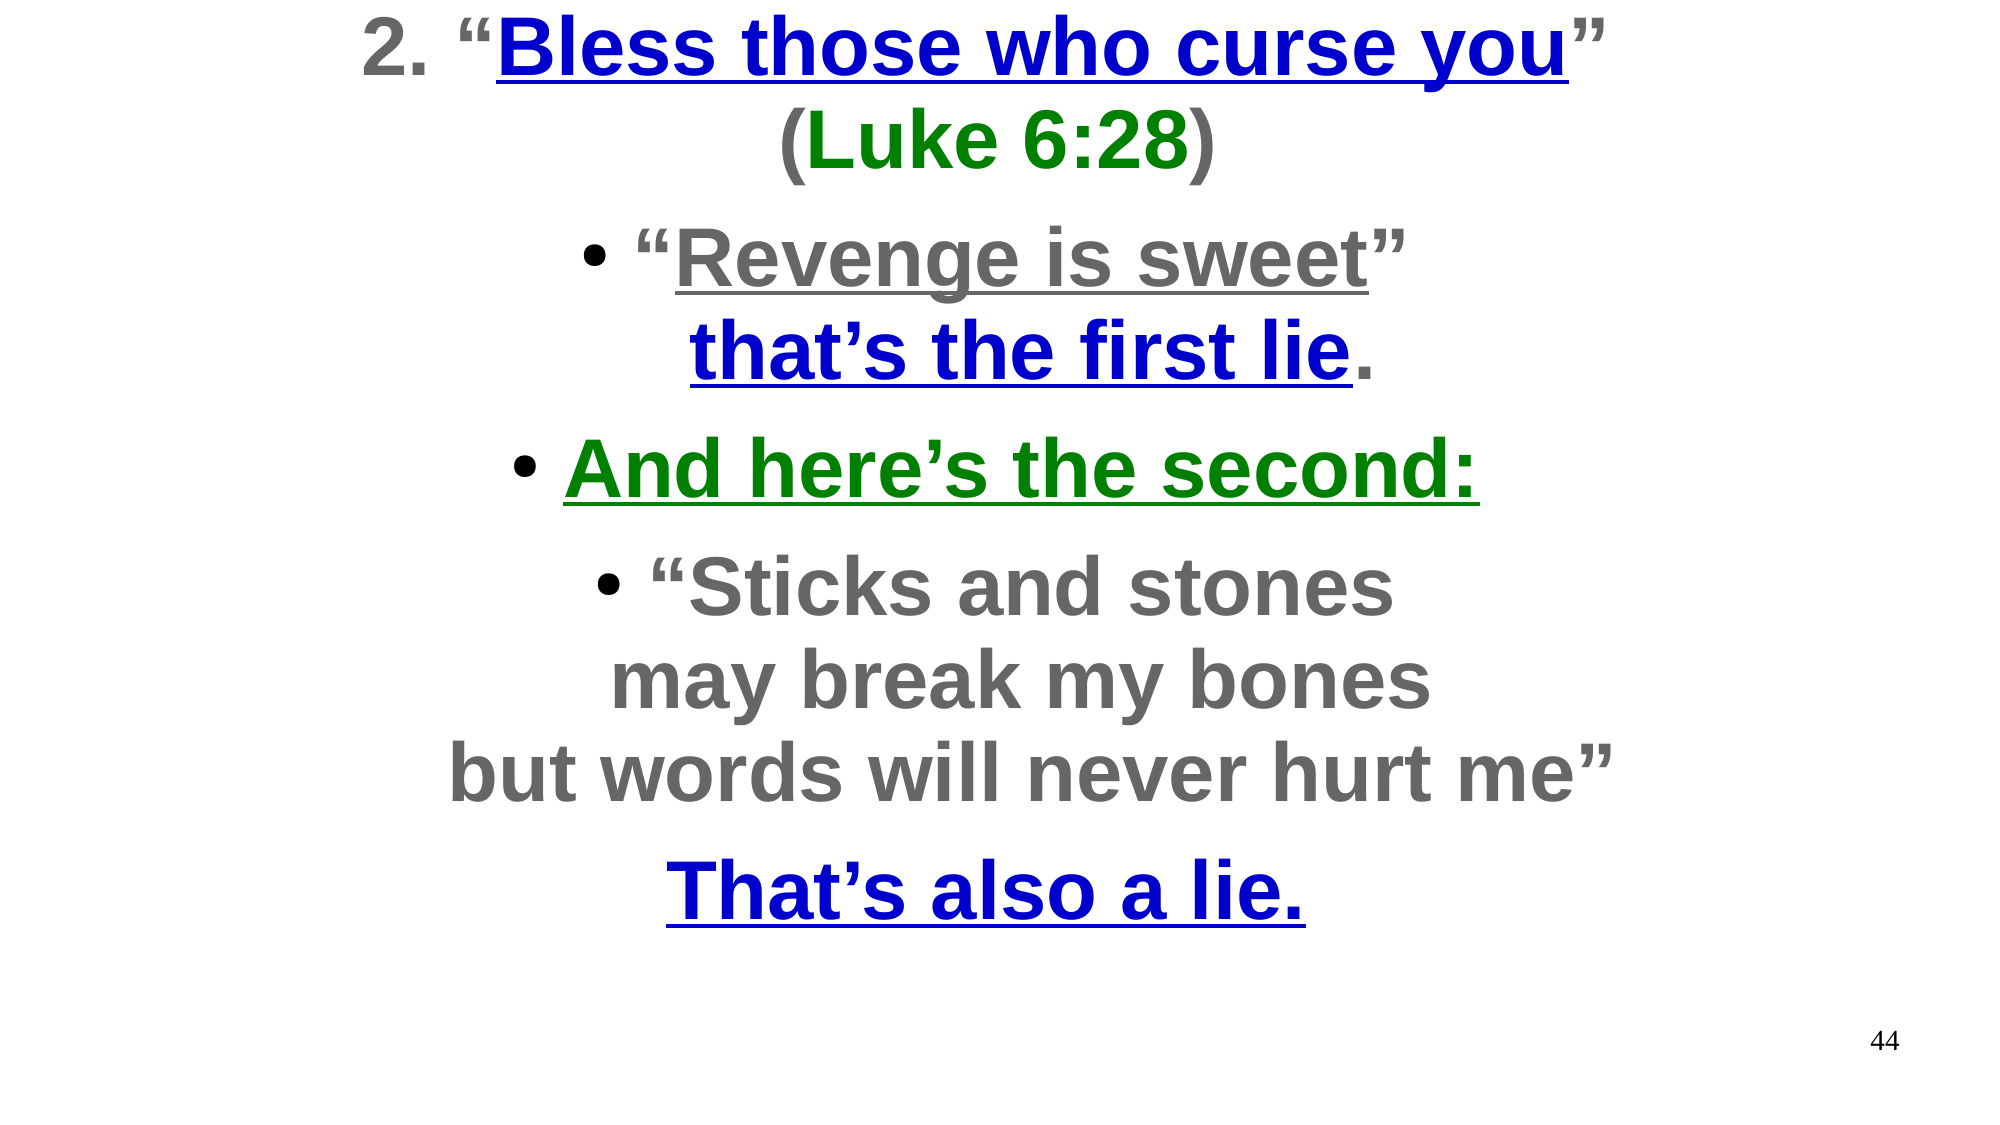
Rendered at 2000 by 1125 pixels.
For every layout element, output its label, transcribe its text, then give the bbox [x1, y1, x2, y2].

list 2. “Bless those who curse you” (Luke 6:28) “Revenge is sweet” that’s the first lie. And here’s the second: “Sticks and stones may break my bones but words will never hurt me” That’s also a lie. [0, 0, 1996, 1123]
